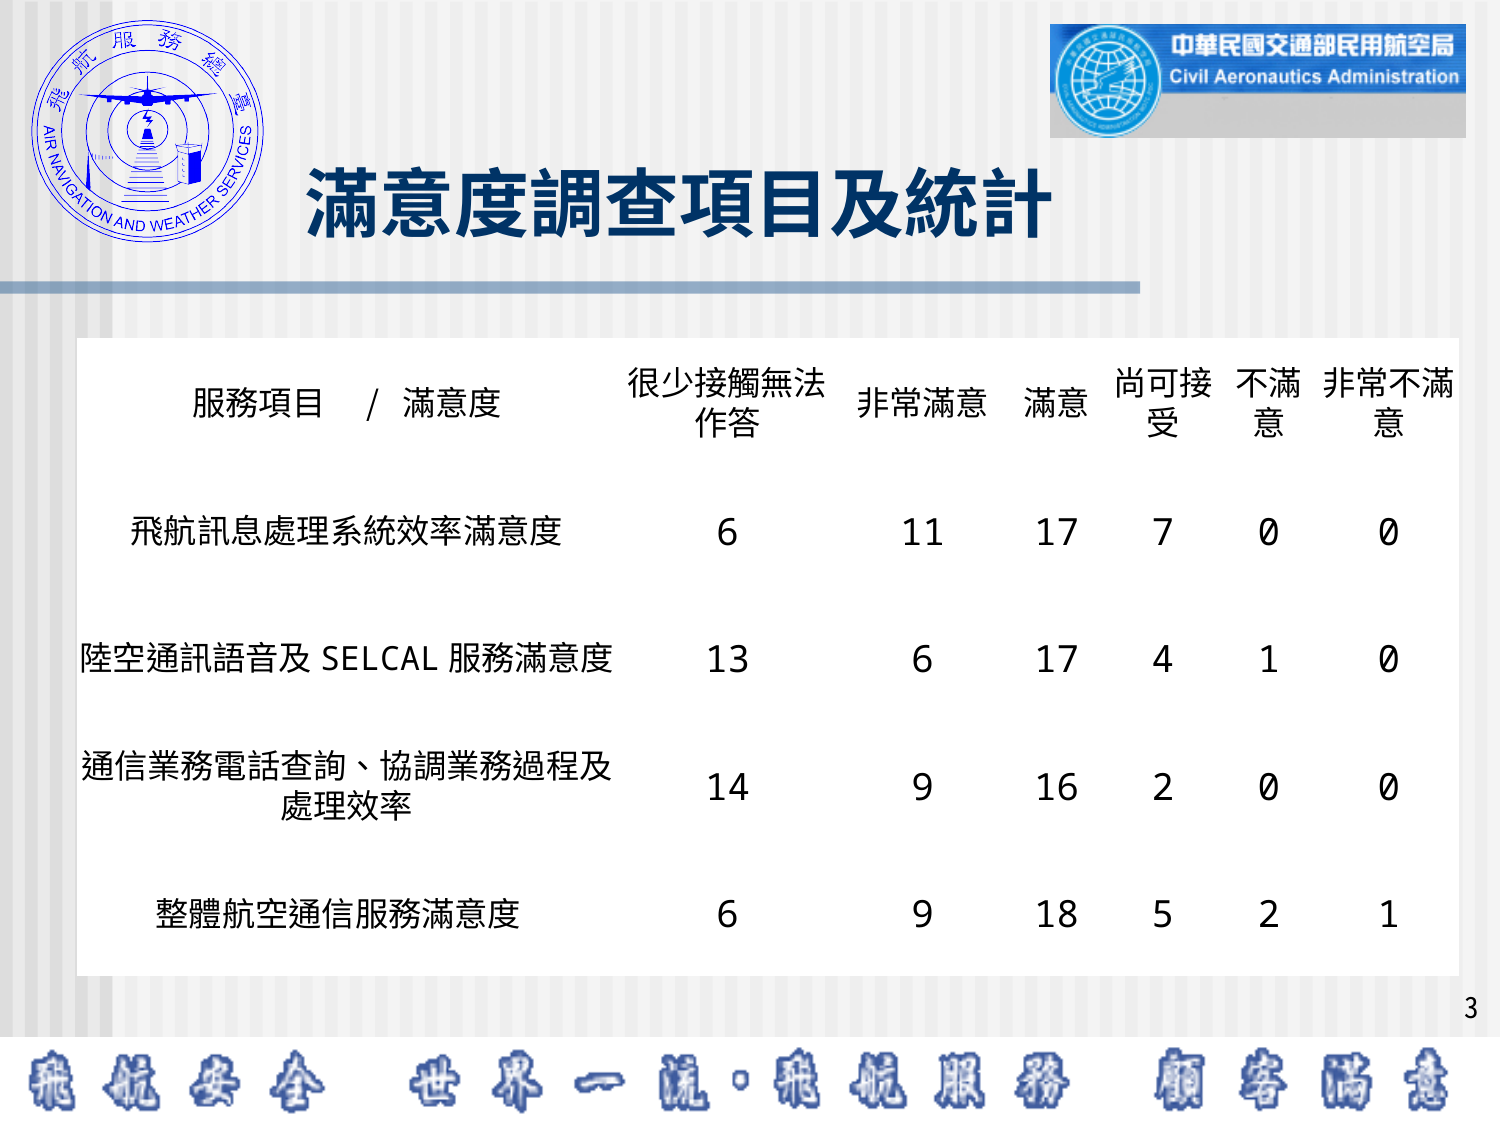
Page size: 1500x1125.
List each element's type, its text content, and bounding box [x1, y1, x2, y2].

text_box <編號> [1181, 964, 1495, 1040]
table_cell 17 [1007, 466, 1106, 593]
table_header 滿意 [1007, 338, 1106, 466]
table_cell 6 [617, 466, 838, 593]
table_cell 0 [1318, 466, 1459, 593]
title 滿意度調查項目及統計 [289, 148, 1436, 255]
table_cell 6 [617, 848, 838, 976]
table_cell 6 [838, 593, 1007, 721]
table_cell 2 [1220, 848, 1318, 964]
table_header 非常滿意 [838, 338, 1007, 466]
table_cell 0 [1318, 721, 1459, 848]
table_cell 17 [1007, 593, 1106, 721]
table_cell 1 [1220, 593, 1318, 721]
table_cell 0 [1318, 593, 1459, 721]
table_cell 9 [838, 721, 1007, 848]
table_cell 16 [1007, 721, 1106, 848]
table_cell 14 [617, 721, 838, 848]
table_cell 7 [1106, 466, 1220, 593]
table_cell 18 [1007, 848, 1106, 976]
table_header 服務項目 / 滿意度 [77, 338, 617, 466]
table_cell 2 [1106, 721, 1220, 848]
table_header 非常不滿意 [1318, 338, 1459, 466]
table_cell 5 [1106, 848, 1220, 976]
table_cell 通信業務電話查詢、協調業務過程及處理效率 [77, 721, 617, 848]
table_header 不滿意 [1220, 338, 1318, 466]
table_cell 13 [617, 593, 838, 721]
table_cell 飛航訊息處理系統效率滿意度 [77, 466, 617, 593]
table_cell 4 [1106, 593, 1220, 721]
table_header 尚可接受 [1106, 338, 1220, 466]
table_header 很少接觸無法作答 [617, 338, 838, 466]
table_cell 1 [1318, 848, 1459, 964]
table_cell 9 [838, 848, 1007, 976]
table_cell 11 [838, 466, 1007, 593]
table_cell 陸空通訊語音及SELCAL服務滿意度 [77, 593, 617, 721]
table_cell 0 [1220, 721, 1318, 848]
table_cell 0 [1220, 466, 1318, 593]
table_cell 整體航空通信服務滿意度 [77, 848, 617, 976]
